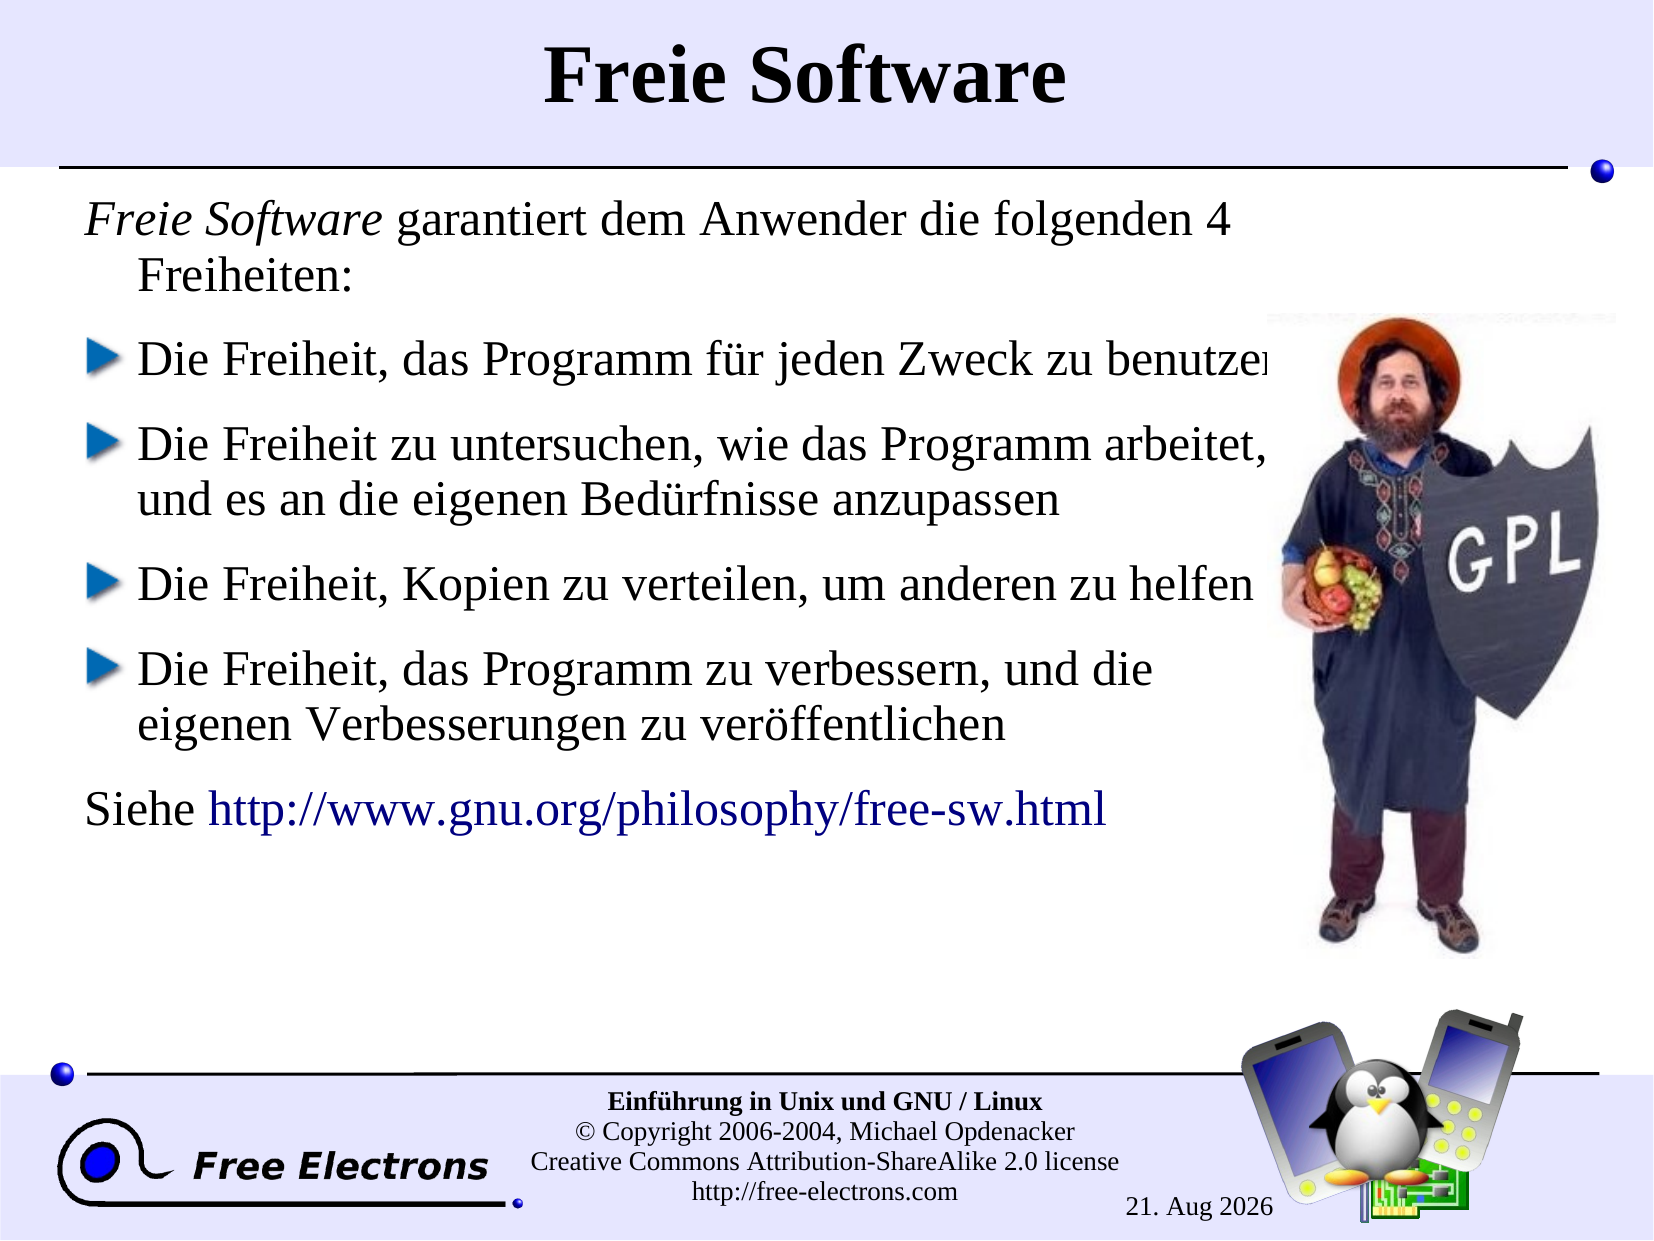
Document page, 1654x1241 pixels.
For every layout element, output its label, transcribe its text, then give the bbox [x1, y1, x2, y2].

picture [50, 1107, 66, 1216]
list Freie Software garantiert dem Anwender die folgenden 4 Freiheiten: Die Freiheit, das Programm für jeden Zweck zu benutzen Die Freiheit zu untersuchen, wie das Programm arbeitet, und es an die eigenen Bedürfnisse anzupassen Die Freiheit, Kopien zu verteilen, um anderen zu helfen Die Freiheit, das Programm zu verbessern, und die eigenen Verbesserungen zu veröffentlichen Siehe http://www.gnu.org/philosophy/free-sw.html [66, 191, 1306, 1241]
picture [1306, 983, 1538, 1241]
picture [1267, 313, 1616, 959]
title Freie Software [60, 12, 1551, 138]
